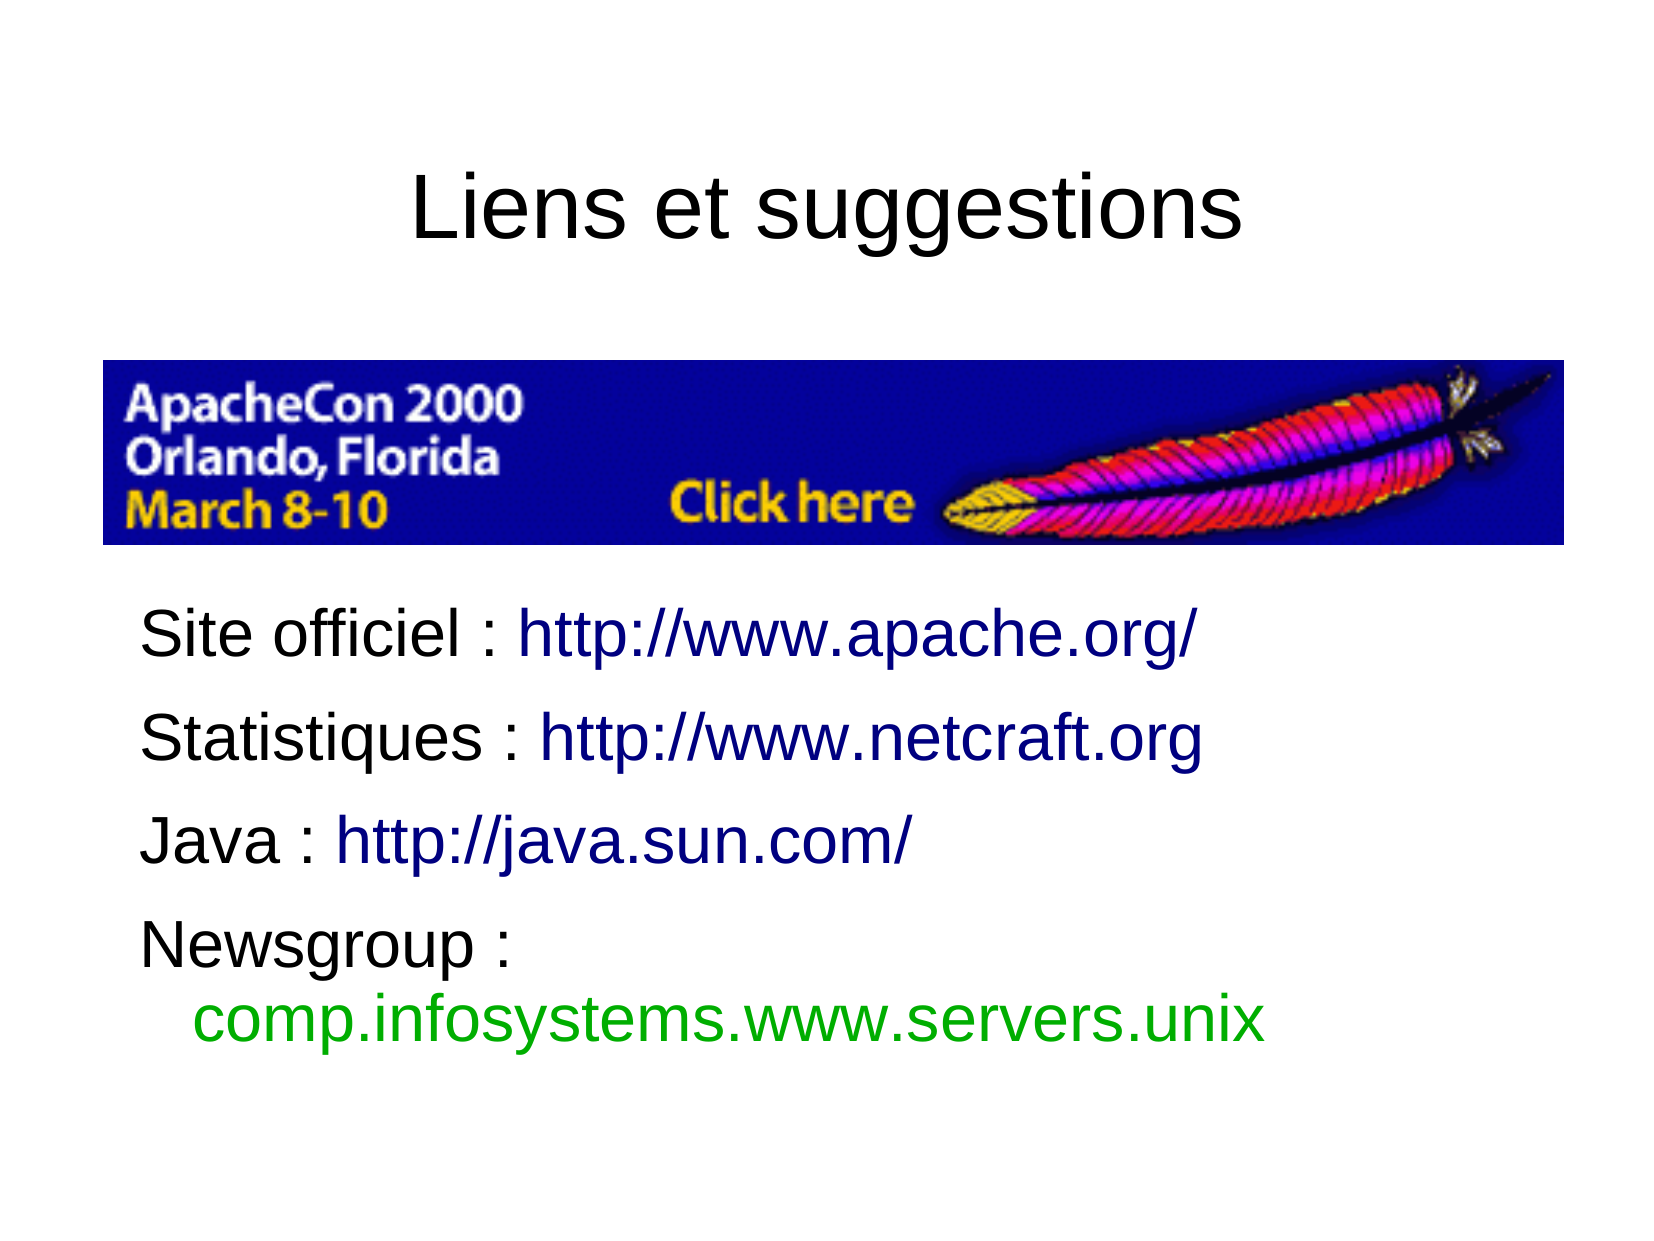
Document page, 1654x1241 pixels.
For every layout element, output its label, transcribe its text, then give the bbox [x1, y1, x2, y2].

title Liens et suggestions [121, 102, 1534, 311]
picture [103, 360, 1564, 545]
list Site officiel : http://www.apache.org/ Statistiques : http://www.netcraft.org Java : http://java.sun.com/ Newsgroup : comp.infosystems.www.servers.unix [121, 596, 1534, 1127]
